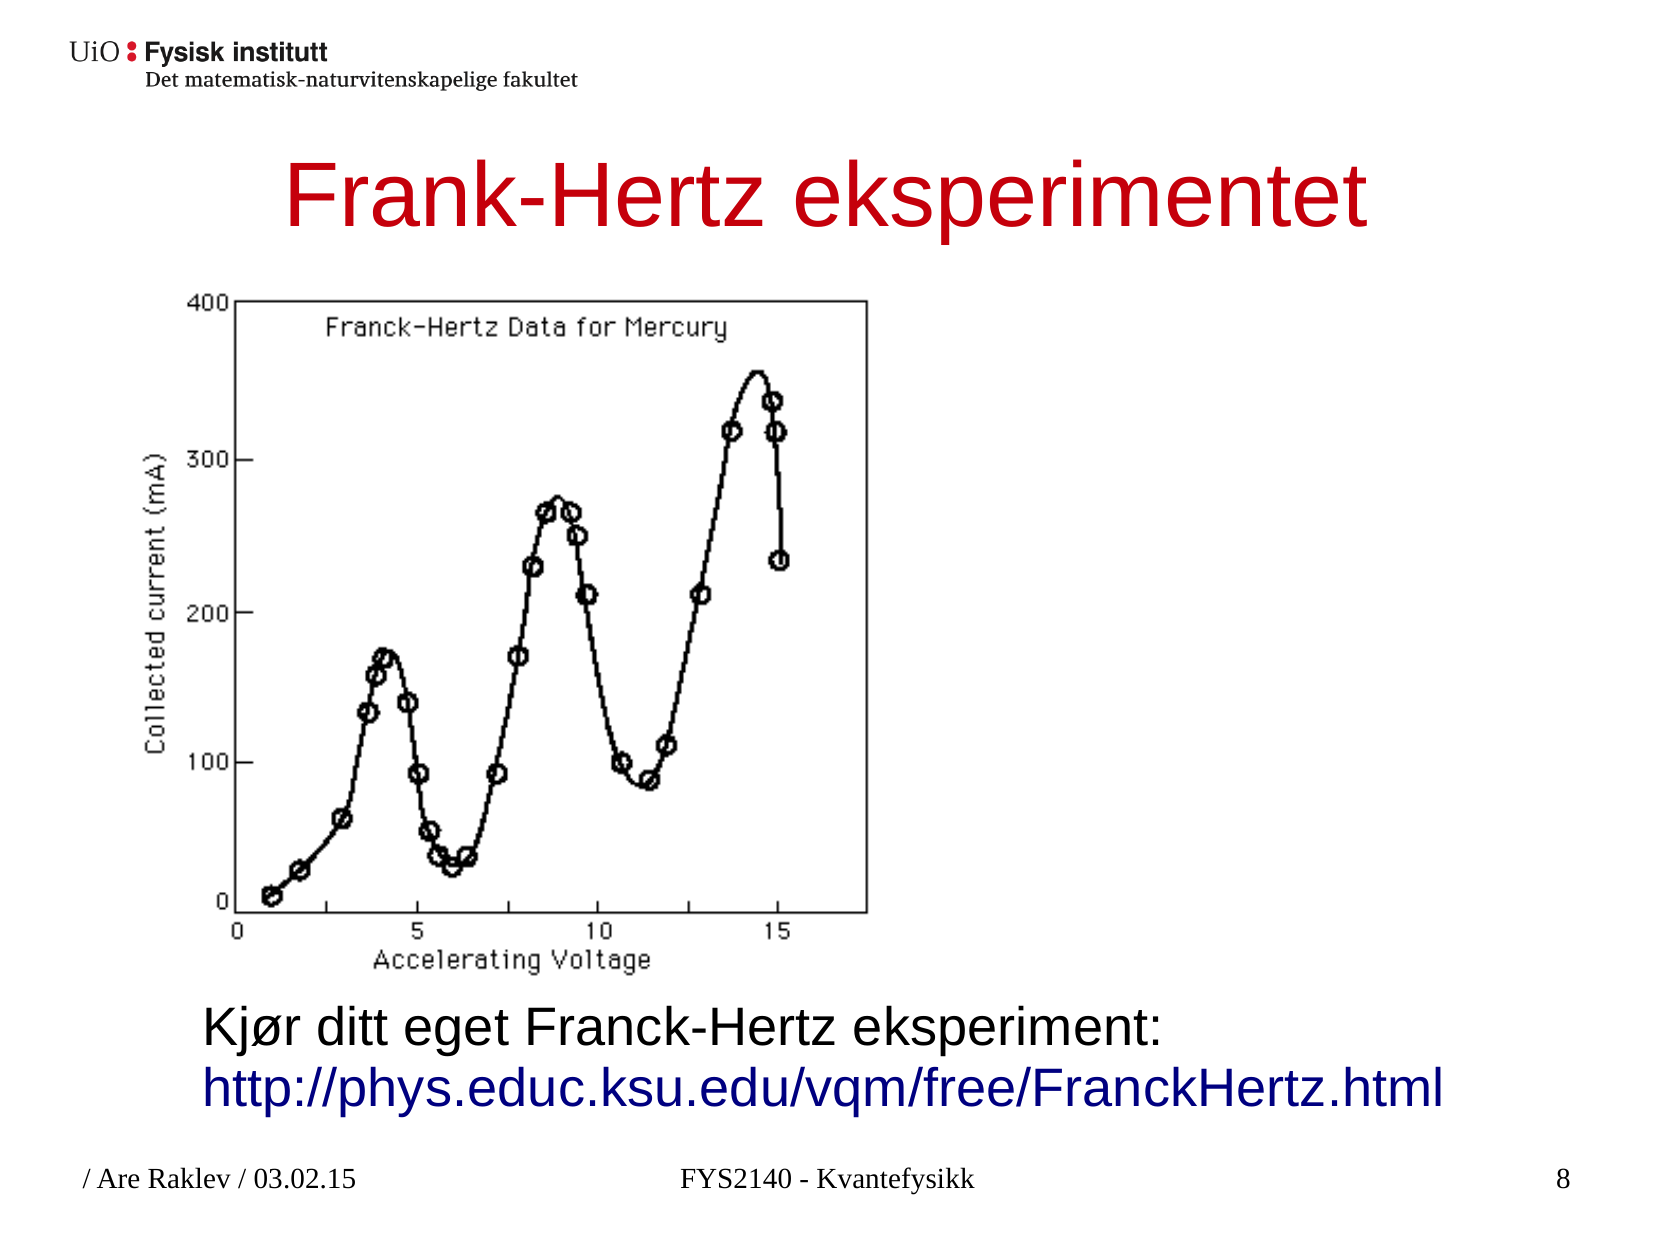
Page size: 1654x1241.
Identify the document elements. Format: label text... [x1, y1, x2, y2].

title Frank-Hertz eksperimentet [82, 90, 1571, 298]
picture [116, 286, 879, 983]
picture [68, 37, 581, 93]
text_box Kjør ditt eget Franck-Hertz eksperiment: http://phys.educ.ksu.edu/vqm/free/FranckHertz.html [187, 989, 1501, 1126]
